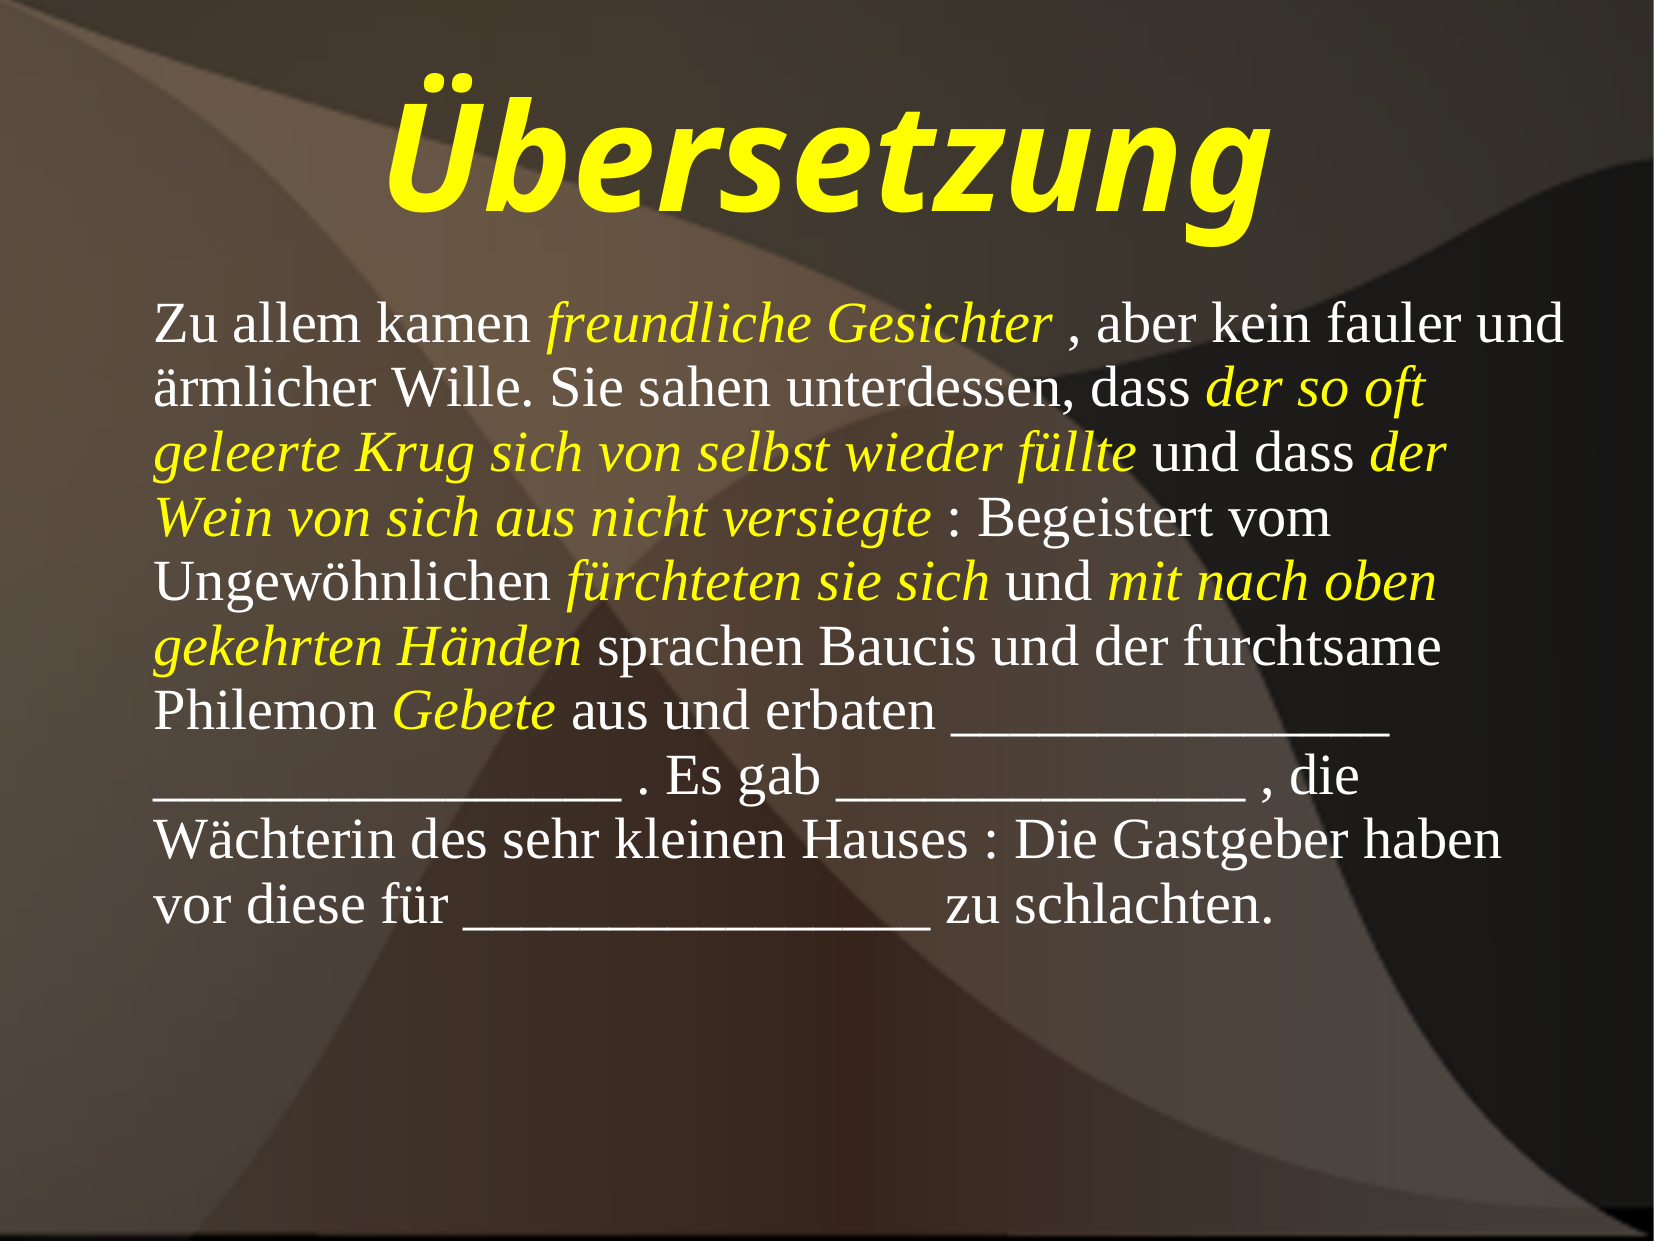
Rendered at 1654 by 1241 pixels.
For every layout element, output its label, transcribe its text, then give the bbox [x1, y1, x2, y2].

title Übersetzung [82, 49, 1571, 257]
list Zu allem kamen freundliche Gesichter , aber kein fauler und ärmlicher Wille. Sie sahen unterdessen, dass der so oft geleerte Krug sich von selbst wieder füllte und dass der Wein von sich aus nicht versiegte : Begeistert vom Ungewöhnlichen fürchteten sie sich und mit nach oben gekehrten Händen sprachen Baucis und der furchtsame Philemon Gebete aus und erbaten _______________ ________________ . Es gab ______________ , die Wächterin des sehr kleinen Hauses : Die Gastgeber haben vor diese für ________________ zu schlachten. [82, 290, 1571, 1109]
picture [0, 0, 1654, 1241]
